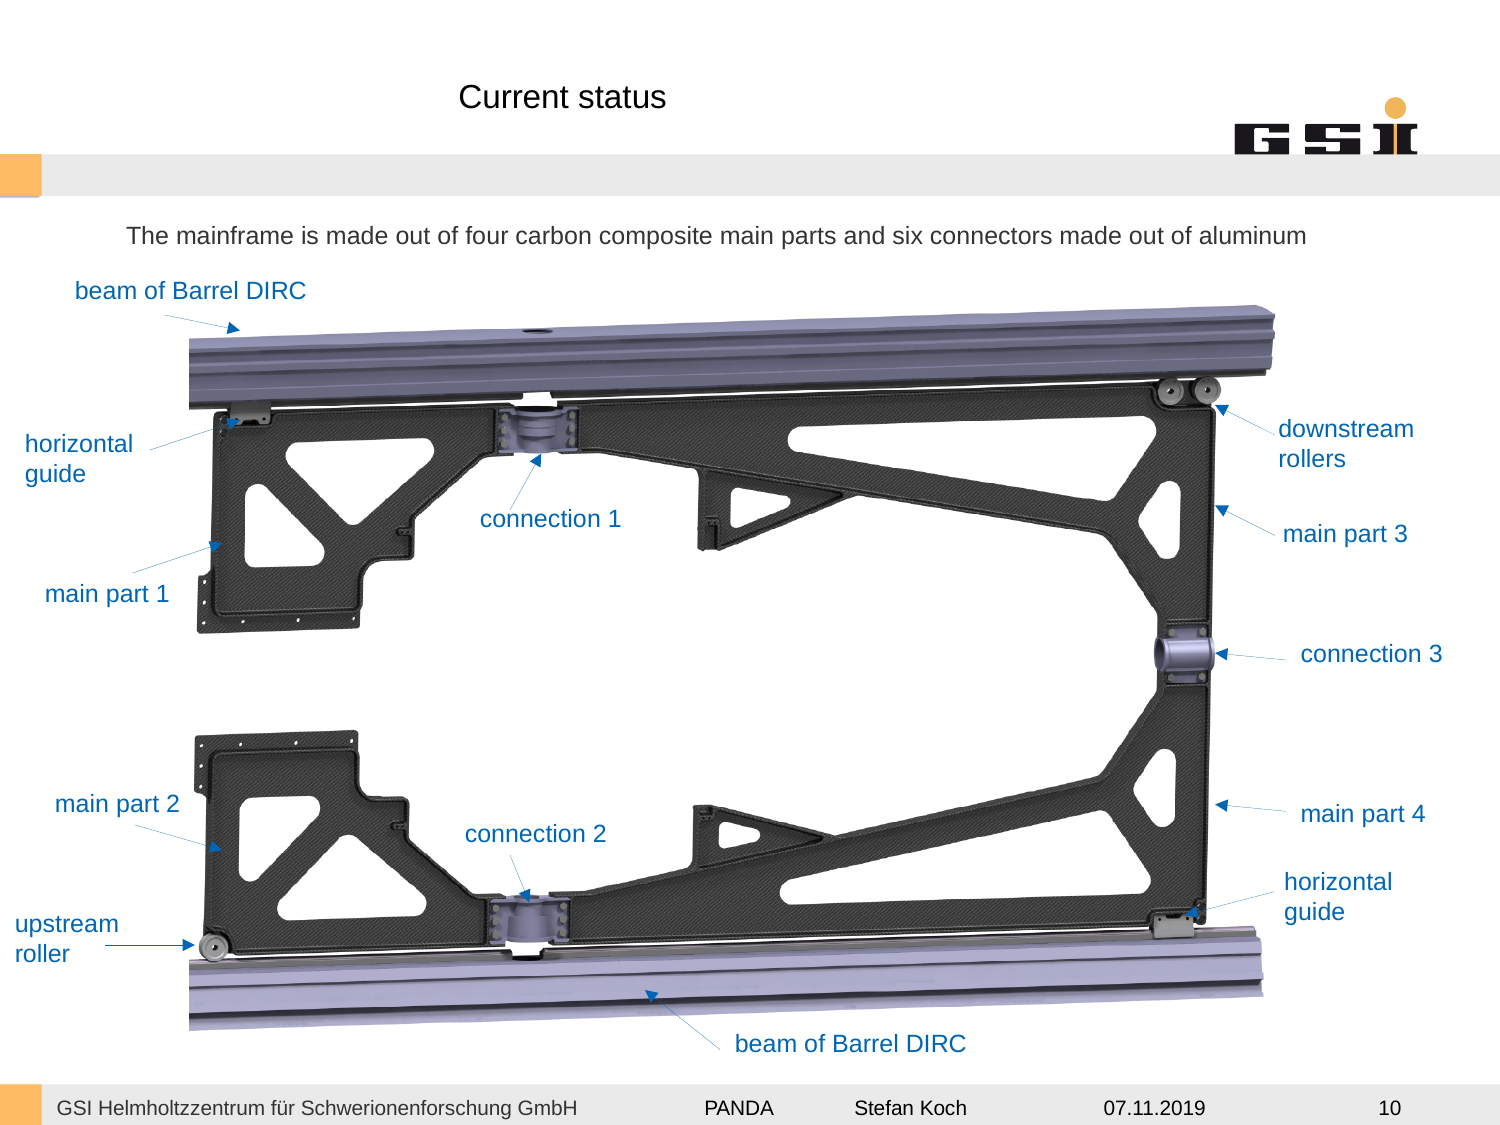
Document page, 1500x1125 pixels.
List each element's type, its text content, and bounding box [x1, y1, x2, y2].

text_box upstream roller [0, 899, 230, 975]
text_box main part 3 [1268, 510, 1498, 555]
text_box connection 2 [450, 810, 680, 855]
text_box main part 2 [40, 780, 271, 826]
text_box downstream rollers [1263, 405, 1500, 481]
picture [1233, 95, 1419, 154]
text_box beam of Barrel DIRC [720, 1020, 995, 1065]
text_box main part 1 [30, 570, 260, 616]
text_box horizontal guide [10, 419, 241, 495]
text_box main part 4 [1285, 790, 1500, 835]
picture [189, 299, 1276, 1036]
text_box connection 3 [1285, 630, 1500, 676]
text_box beam of Barrel DIRC [60, 267, 335, 313]
text_box The mainframe is made out of four carbon composite main parts and six connectors made out of aluminum [111, 214, 1417, 286]
text_box connection 1 [465, 494, 695, 540]
text_box horizontal guide [1269, 858, 1500, 934]
text_box Current status [160, 67, 1200, 123]
